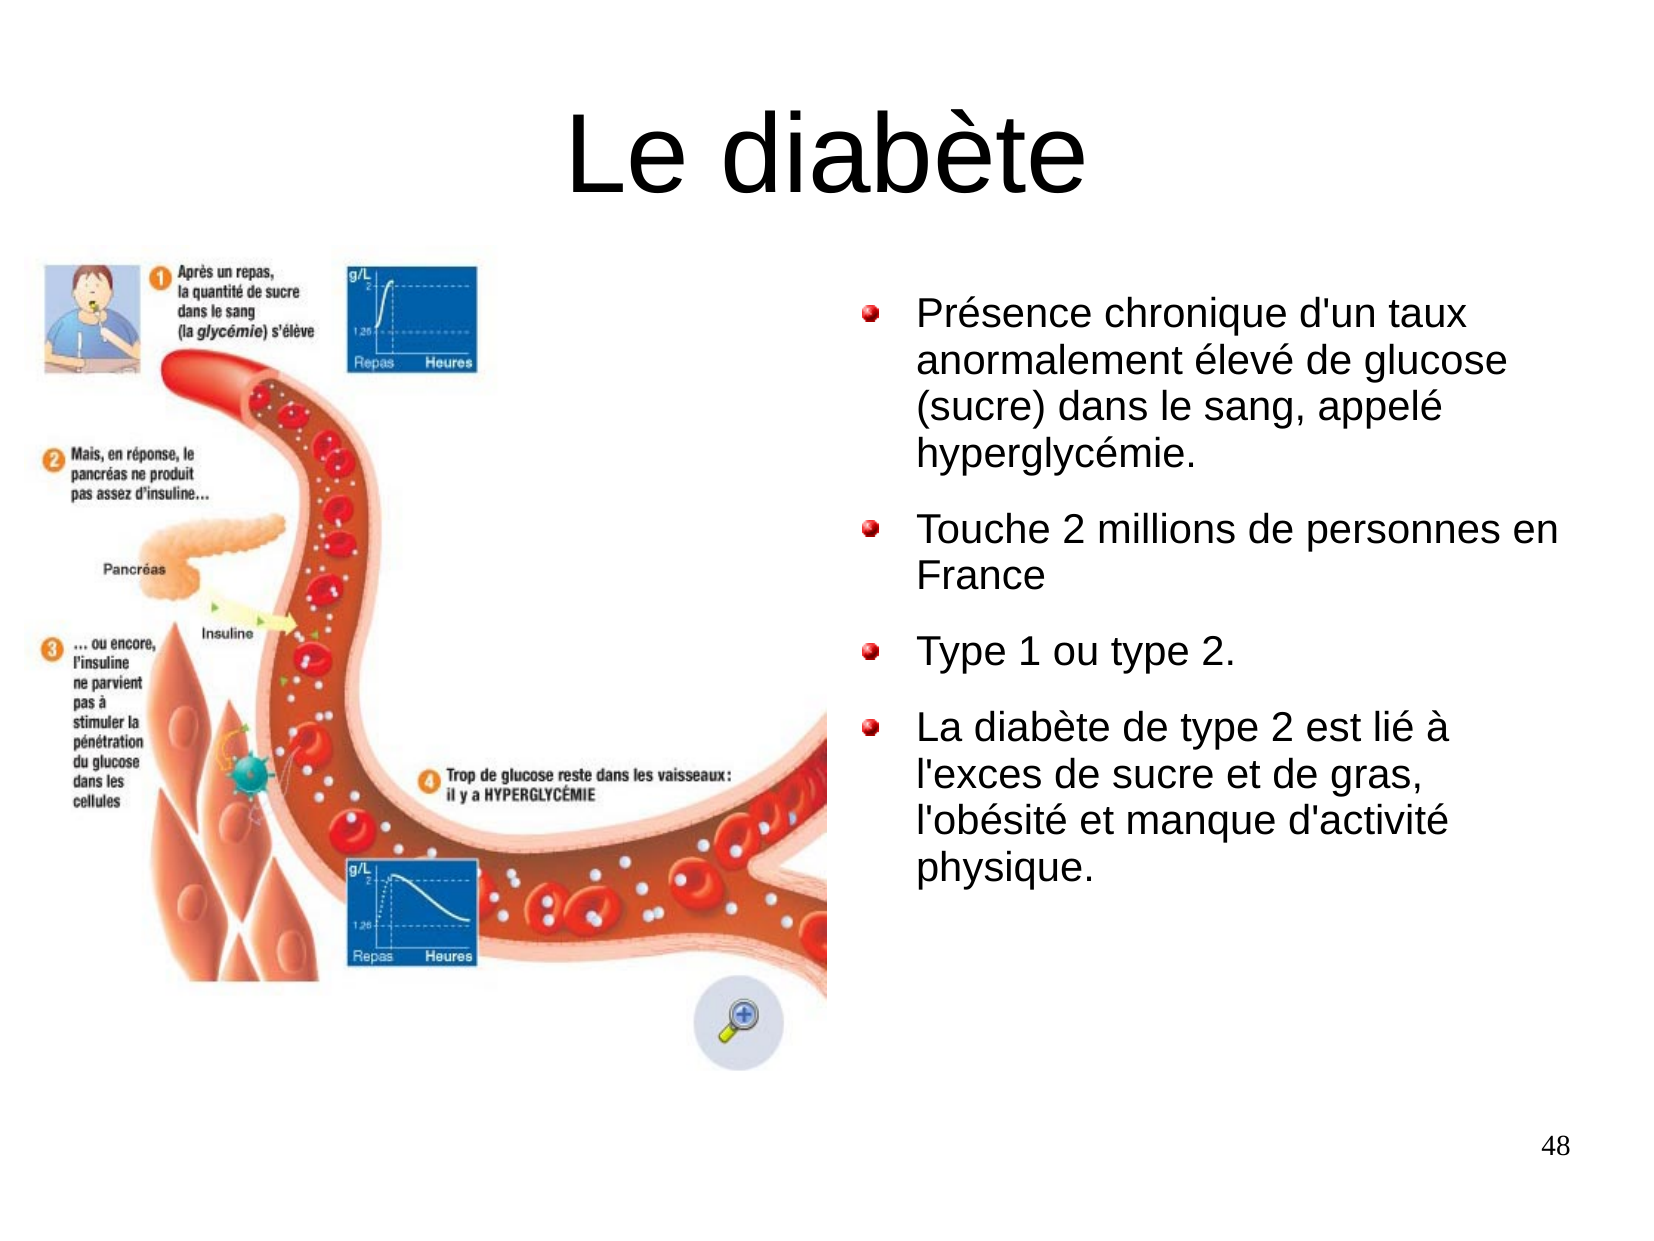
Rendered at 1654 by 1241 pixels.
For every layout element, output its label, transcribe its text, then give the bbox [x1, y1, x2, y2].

list Présence chronique d'un taux anormalement élevé de glucose (sucre) dans le sang, appelé hyperglycémie. Touche 2 millions de personnes en France Type 1 ou type 2. La diabète de type 2 est lié à l'exces de sucre et de gras, l'obésité et manque d'activité physique. [845, 290, 1572, 1072]
title Le diabète [82, 49, 1571, 257]
picture [24, 245, 827, 1085]
